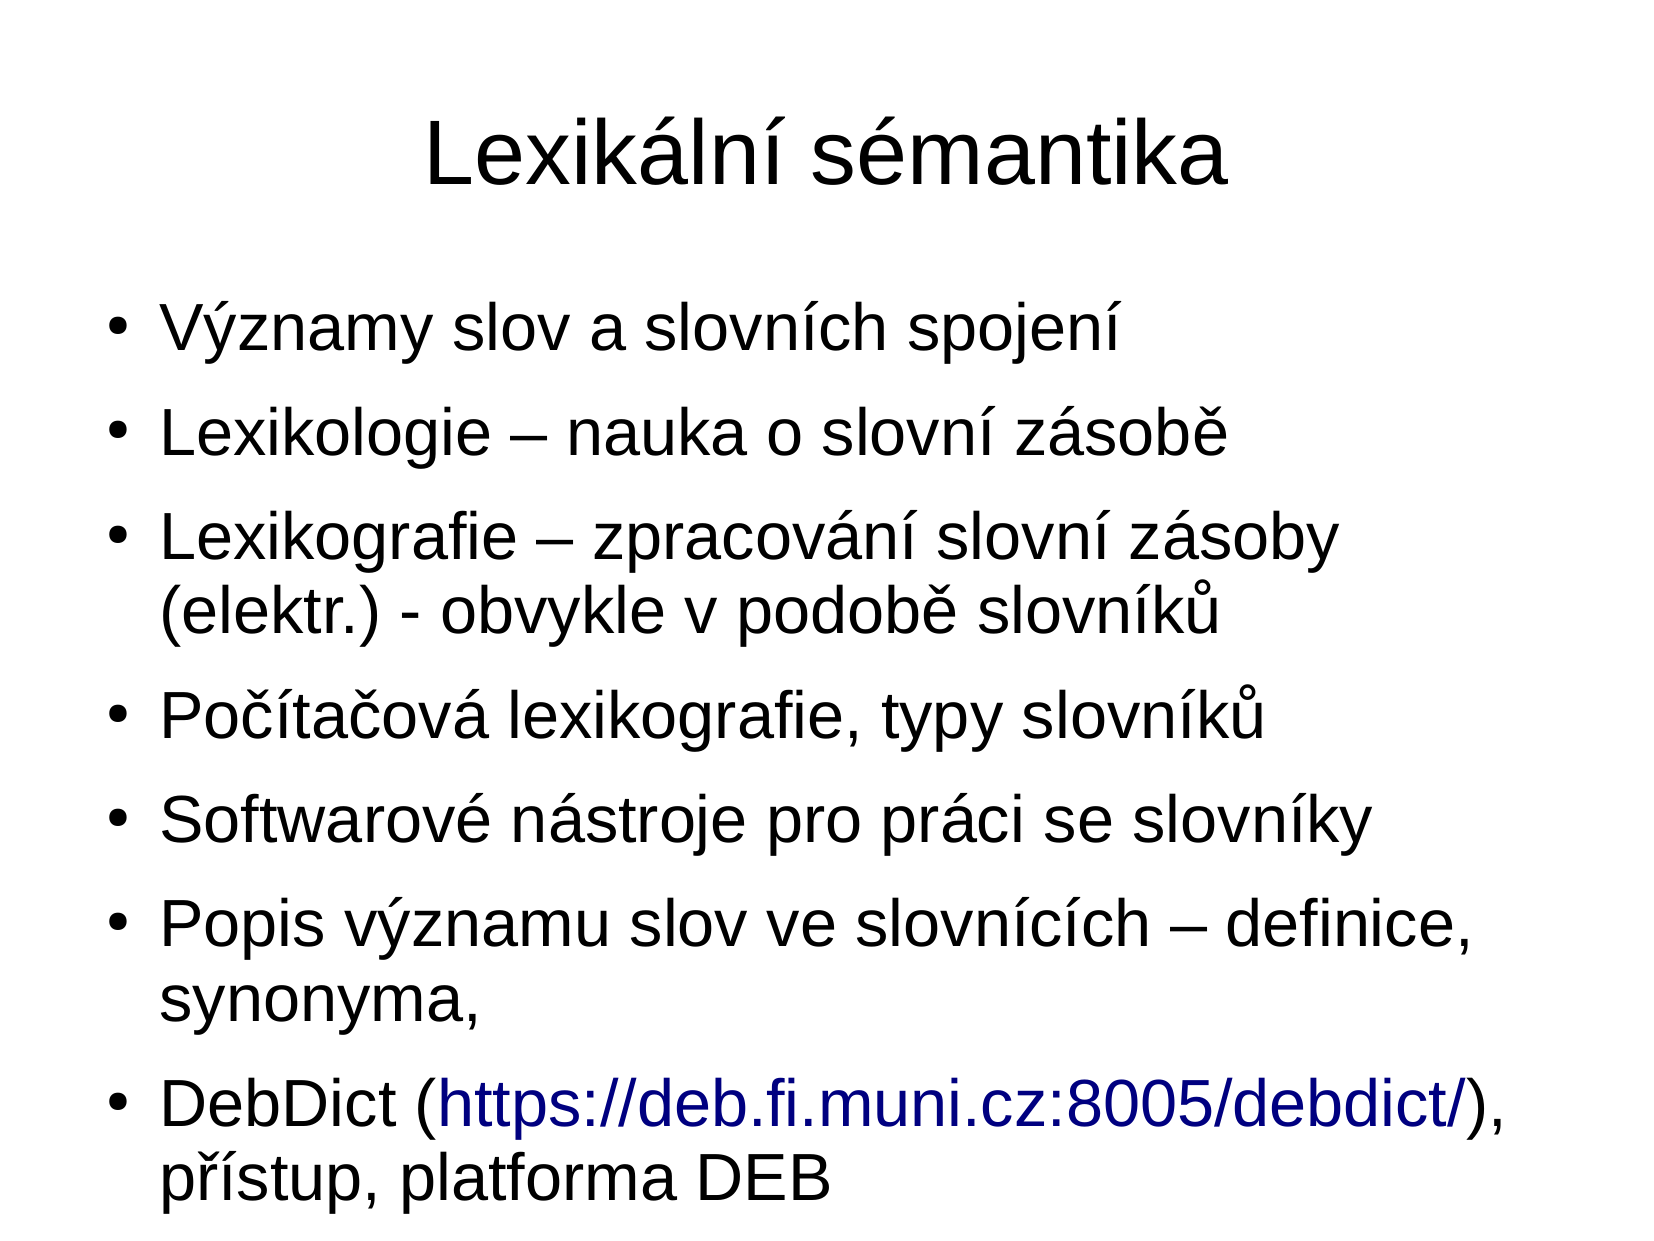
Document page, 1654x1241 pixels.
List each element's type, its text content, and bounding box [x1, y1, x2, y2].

title Lexikální sémantika [82, 49, 1571, 257]
list Významy slov a slovních spojení Lexikologie – nauka o slovní zásobě Lexikografie – zpracování slovní zásoby (elektr.) - obvykle v podobě slovníků Počítačová lexikografie, typy slovníků Softwarové nástroje pro práci se slovníky Popis významu slov ve slovnících – definice, synonyma, DebDict (https://deb.fi.muni.cz:8005/debdict/), přístup, platforma DEB [88, 290, 1579, 1216]
